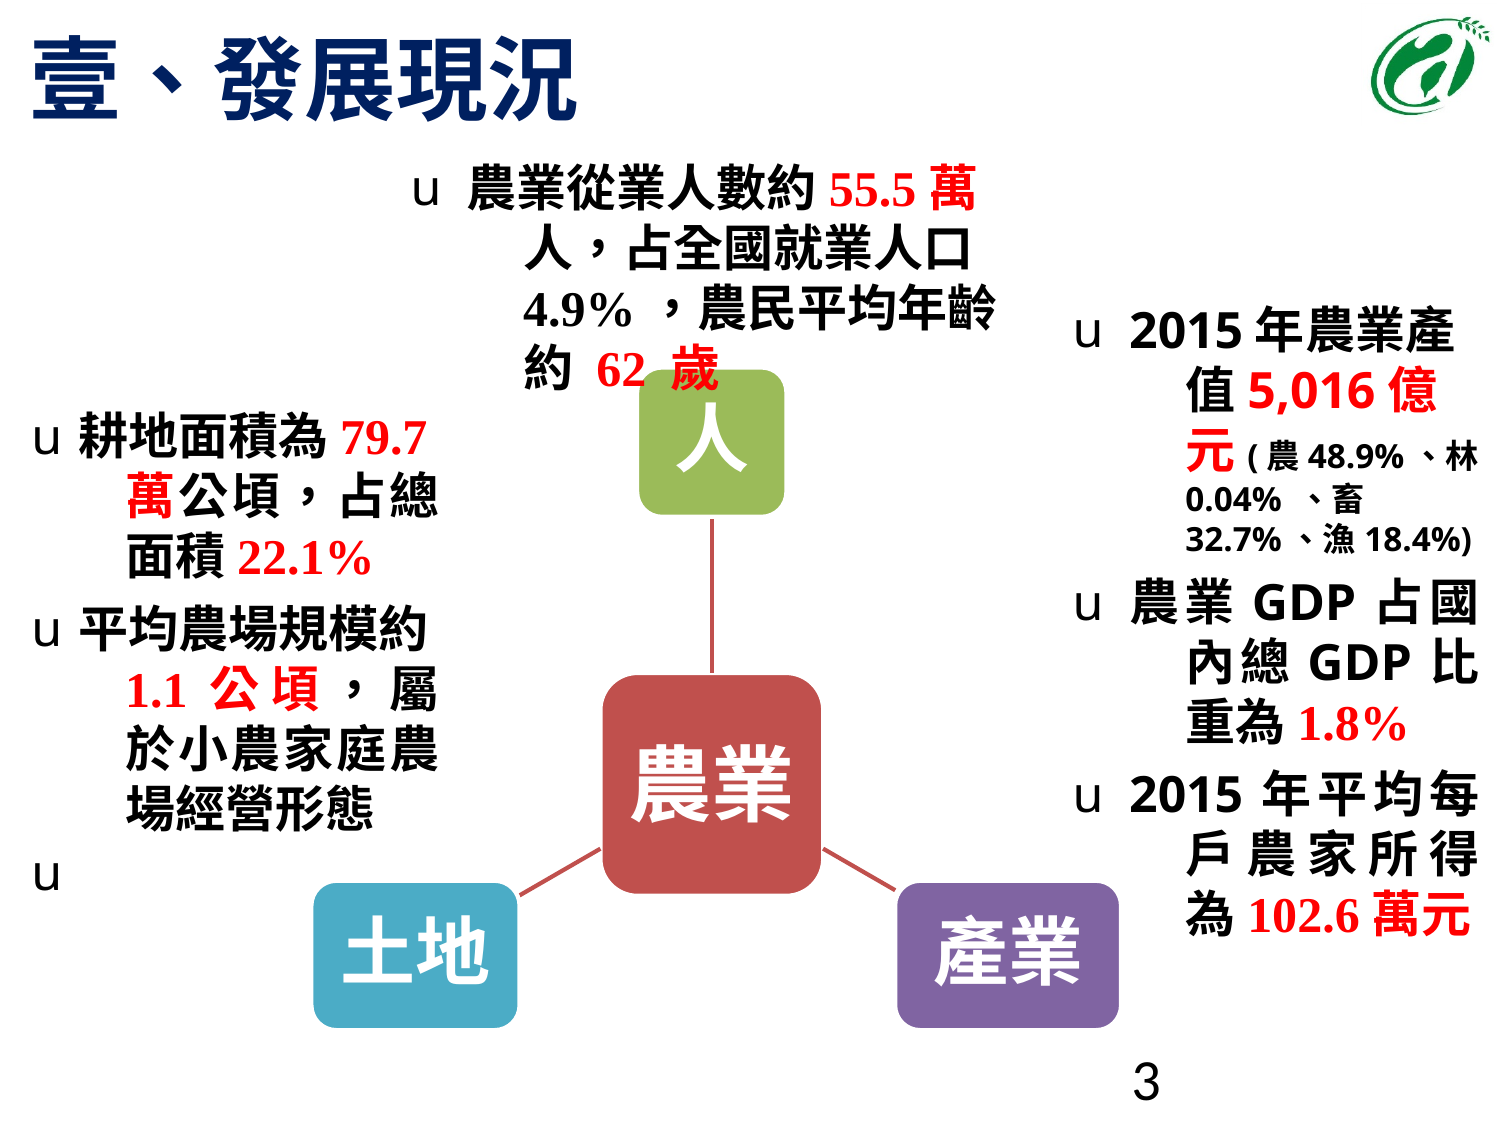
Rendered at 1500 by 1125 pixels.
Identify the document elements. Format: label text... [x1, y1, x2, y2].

text_box 產業 [895, 880, 1122, 1031]
picture [1361, 3, 1497, 126]
title 壹、發展現況 [14, 0, 1365, 172]
text_box 農業從業人數約55.5萬人，占全國就業人口4.9%，農民平均年齡約 62 歲 [395, 148, 1040, 346]
text_box 土地 [311, 880, 520, 1031]
text_box 2015年農業產值5,016億元(農48.9%、林0.04% 、畜32.7%、漁18.4%) 農業GDP占國內總GDP比重為1.8% 2015年平均每戶農家所得為102.6萬元 [1057, 290, 1495, 897]
text_box 耕地面積為79.7萬公頃，占總面積22.1% 平均農場規模約1.1公頃，屬於小農家庭農場經營形態 [16, 397, 455, 910]
text_box 農業 [600, 672, 824, 896]
text_box [1116, 1034, 1467, 1095]
text_box 人 [637, 367, 787, 517]
